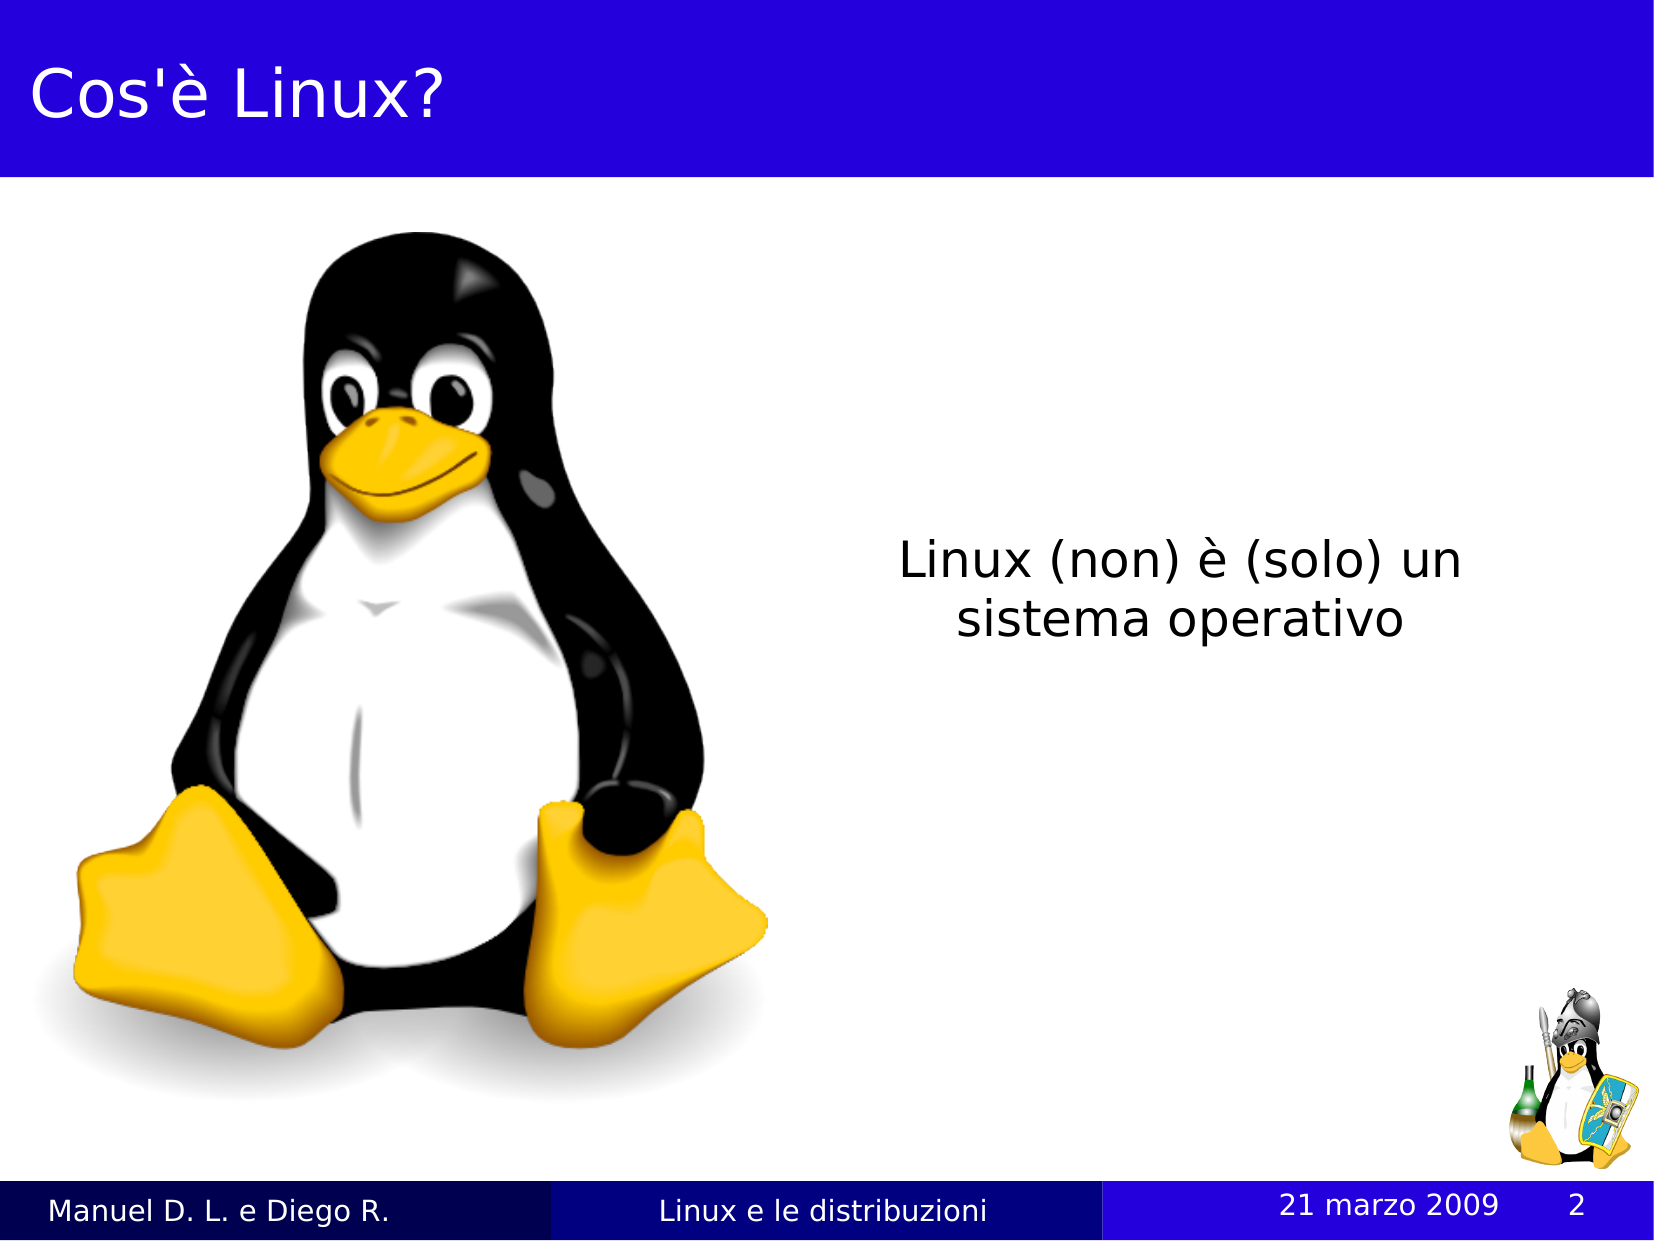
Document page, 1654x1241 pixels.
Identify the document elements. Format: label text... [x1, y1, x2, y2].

picture [29, 232, 768, 1104]
list Linux (non) è (solo) un sistema operativo [826, 531, 1536, 709]
title Cos'è Linux? [29, 0, 1518, 191]
picture [1509, 988, 1639, 1169]
